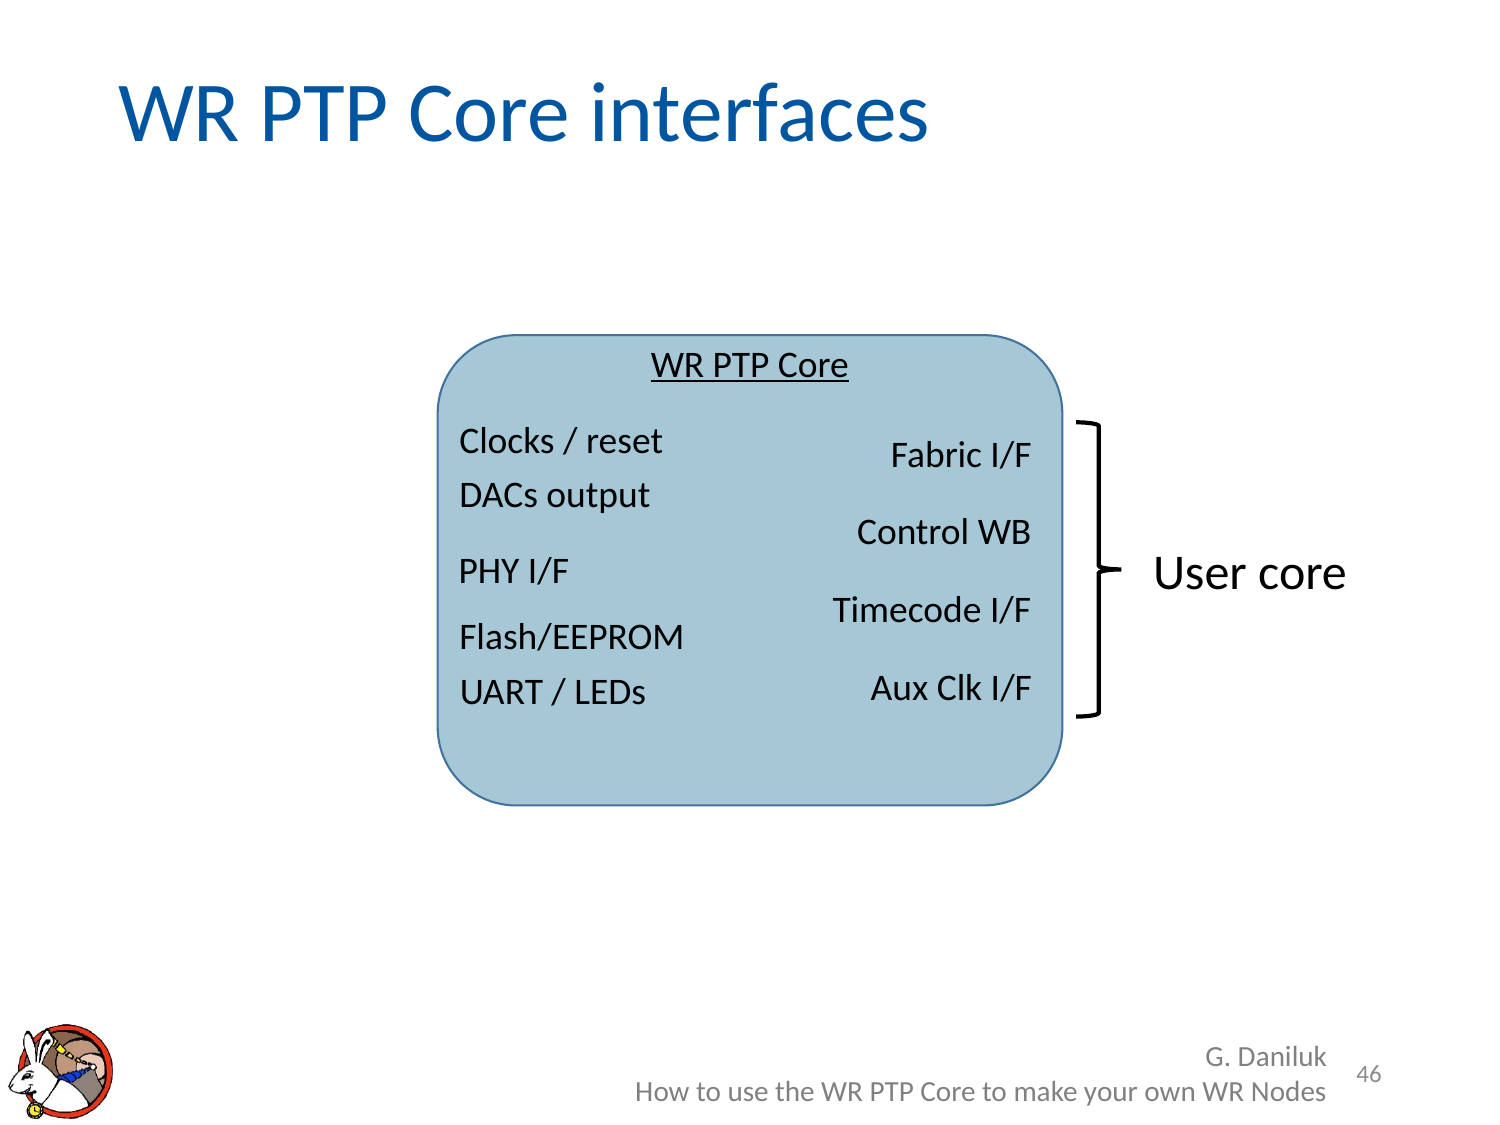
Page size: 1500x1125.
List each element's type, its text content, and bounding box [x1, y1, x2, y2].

text_box PHY I/F [444, 539, 585, 599]
text_box UART / LEDs [445, 659, 662, 720]
text_box Control WB [842, 499, 1047, 560]
text_box DACs output [444, 462, 666, 523]
picture [7, 1024, 113, 1121]
text_box Flash/EEPROM [444, 604, 700, 665]
text_box Clocks / reset [444, 409, 679, 469]
text_box Fabric I/F [876, 422, 1047, 483]
slide_number <number> [1342, 1042, 1397, 1103]
text_box WR PTP Core [636, 332, 864, 393]
text_box [437, 335, 1063, 806]
title WR PTP Core interfaces [103, 59, 1397, 169]
text_box G. Daniluk How to use the WR PTP Core to make your own WR Nodes [112, 1029, 1342, 1115]
text_box User core [1138, 532, 1363, 608]
text_box Aux Clk I/F [855, 655, 1047, 716]
text_box Timecode I/F [817, 577, 1047, 638]
